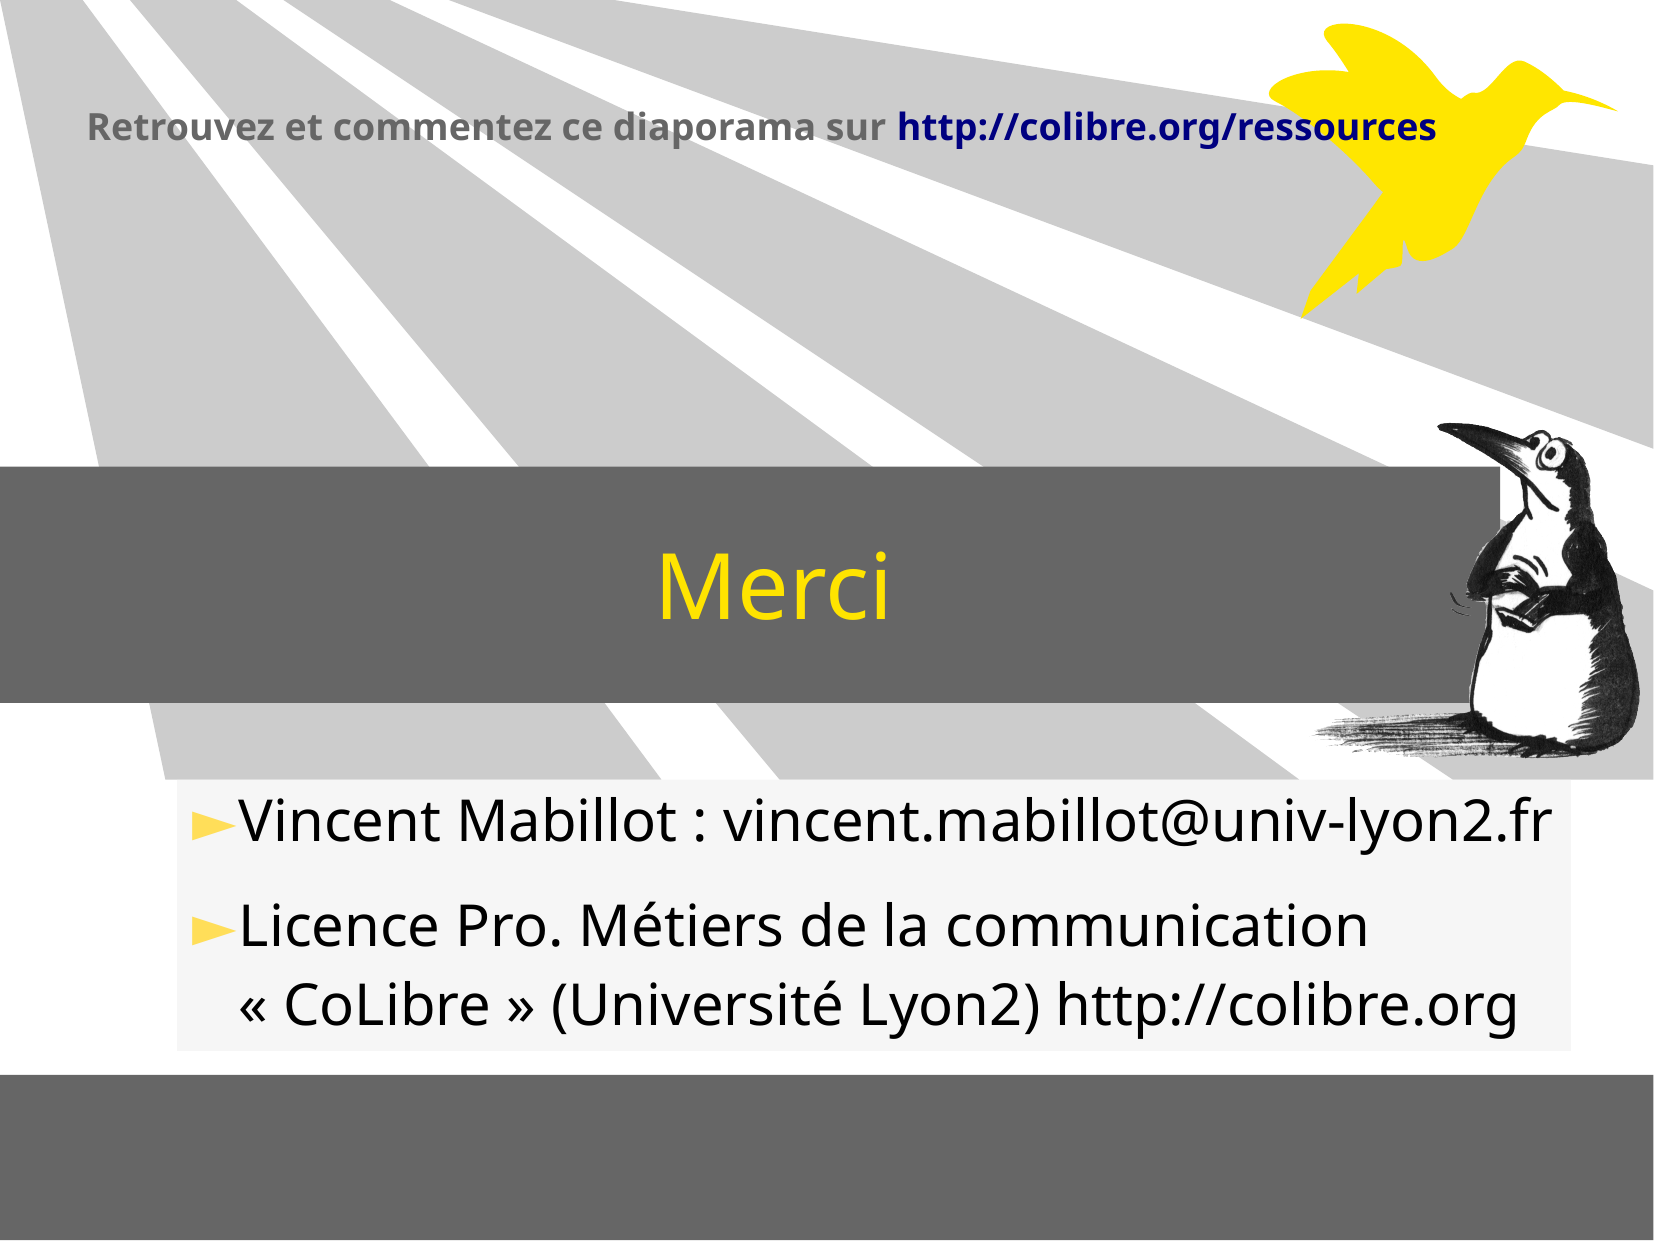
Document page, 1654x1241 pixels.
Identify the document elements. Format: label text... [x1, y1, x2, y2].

picture [1295, 395, 1654, 780]
text_box Retrouvez et commentez ce diaporama sur http://colibre.org/ressources [71, 92, 1415, 166]
title Merci [82, 480, 1295, 688]
list Vincent Mabillot : vincent.mabillot@univ-lyon2.fr Licence Pro. Métiers de la communication « CoLibre » (Université Lyon2) http://colibre.org [177, 779, 1571, 1051]
